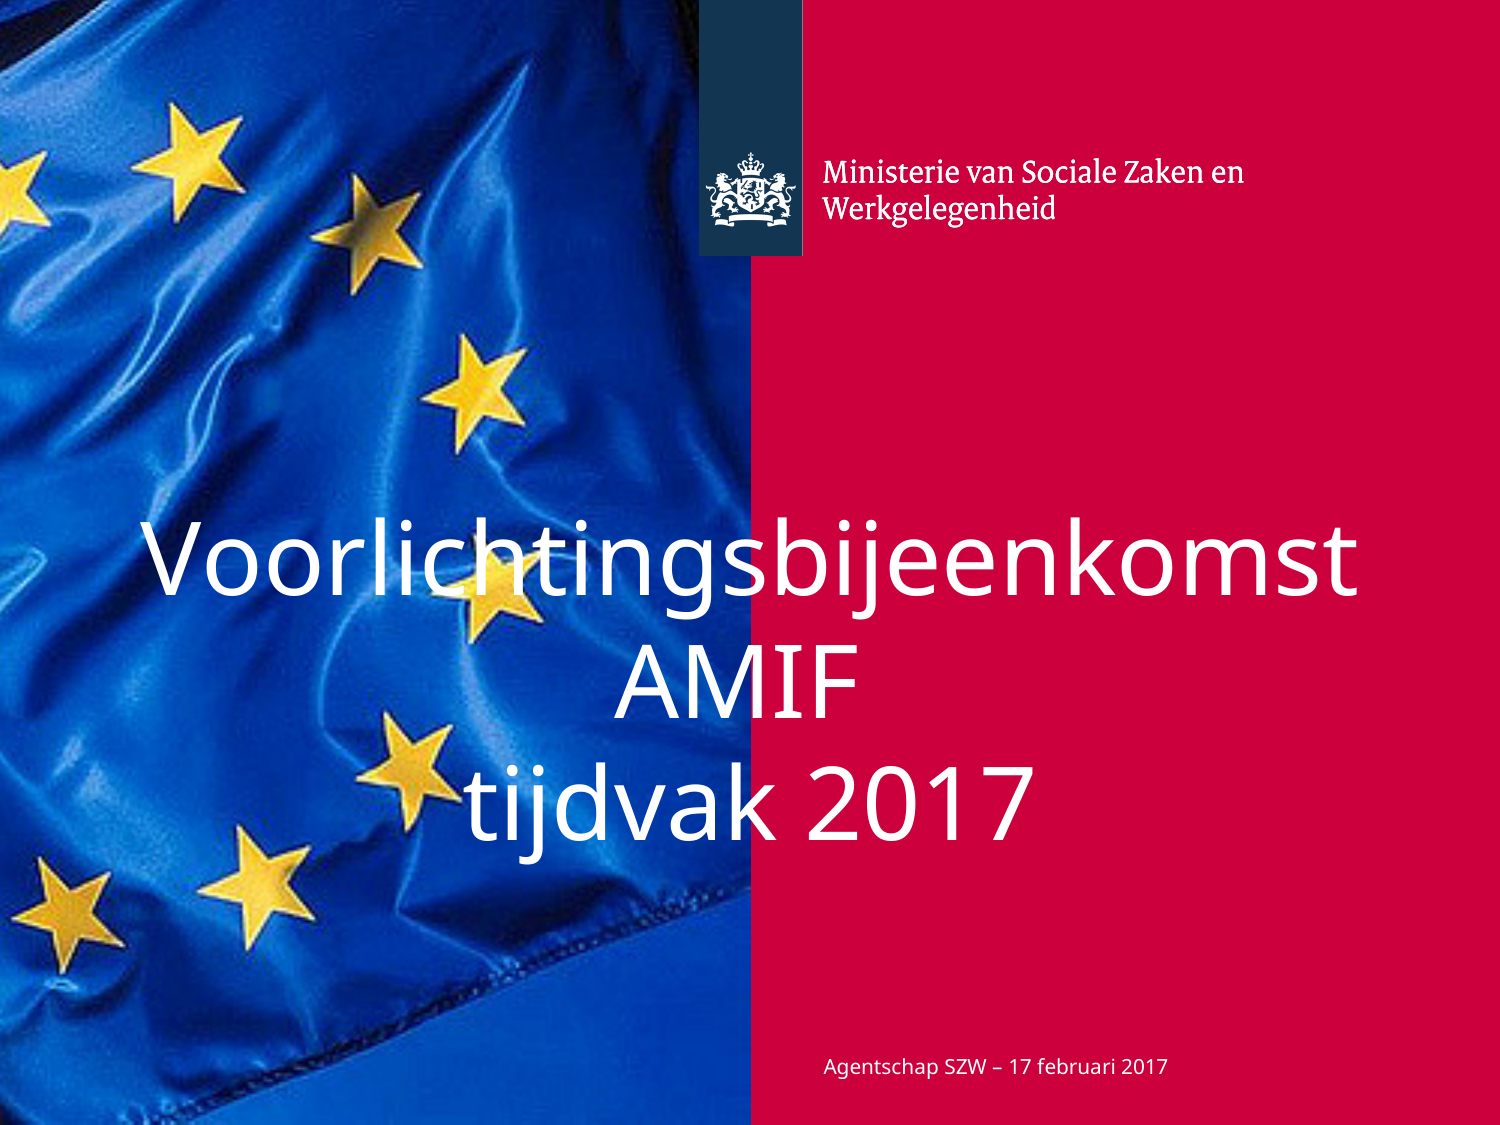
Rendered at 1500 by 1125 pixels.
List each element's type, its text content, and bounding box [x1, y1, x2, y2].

title Voorlichtingsbijeenkomst AMIF tijdvak 2017 [0, 363, 1500, 704]
picture [0, 0, 1500, 363]
picture [0, 704, 751, 1125]
text_box Agentschap SZW – 17 februari 2017 [808, 1046, 1418, 1107]
